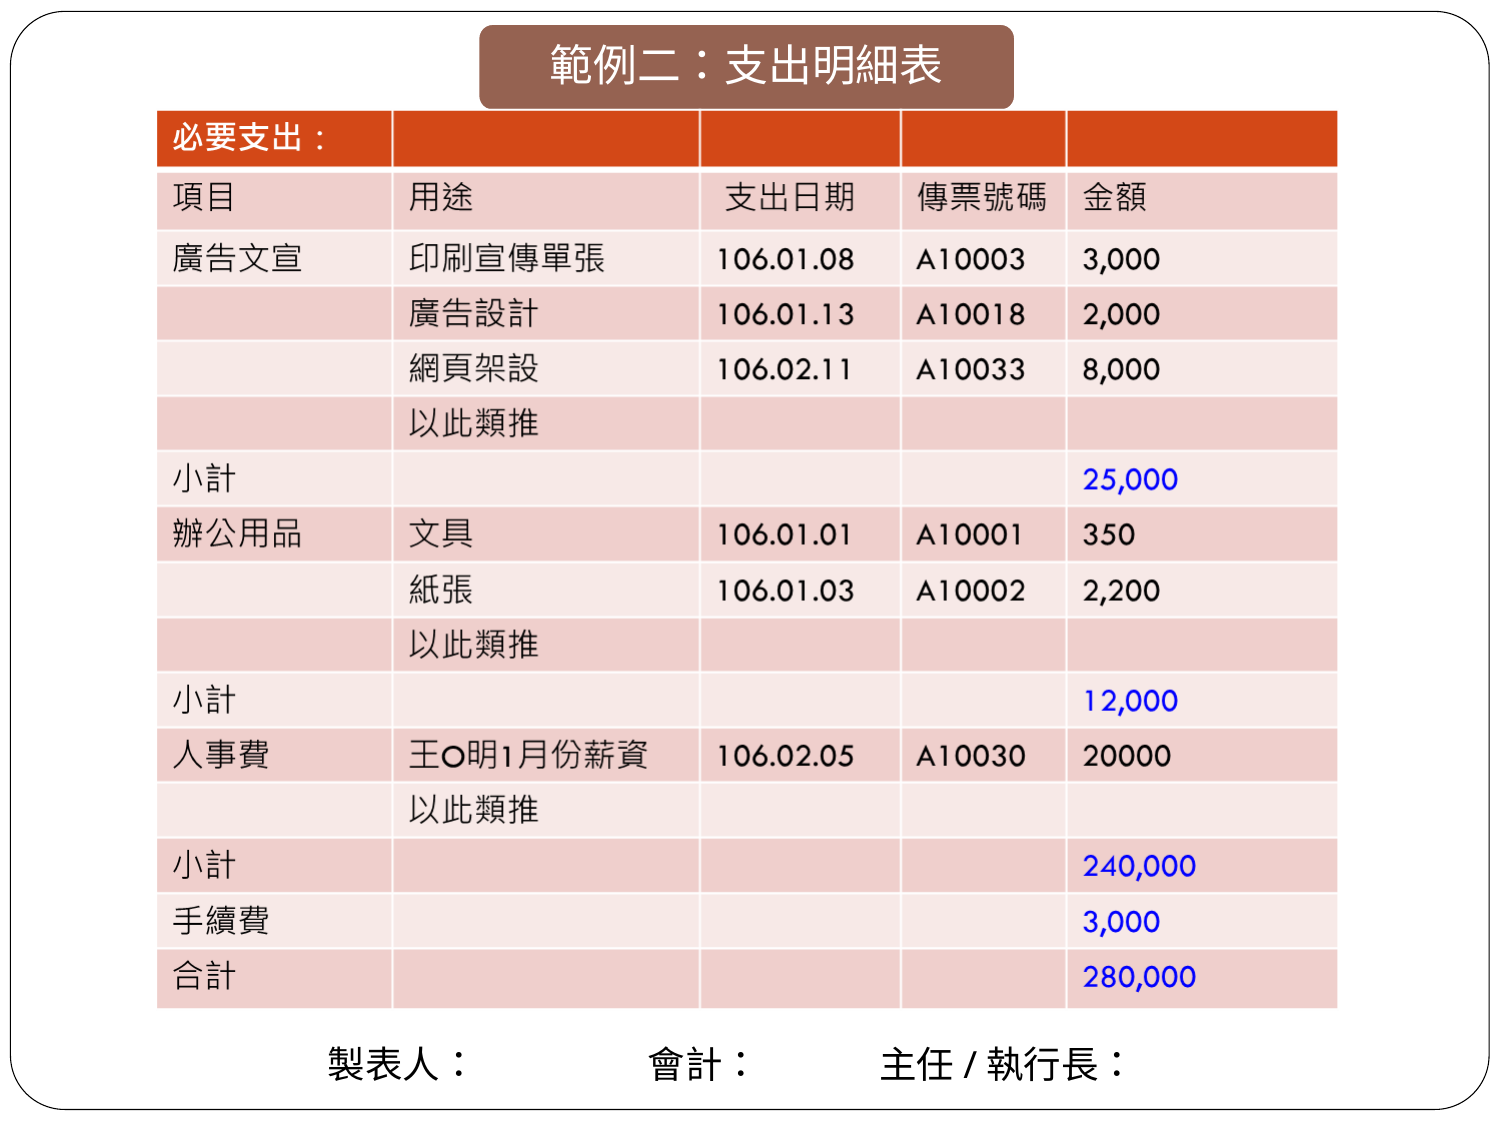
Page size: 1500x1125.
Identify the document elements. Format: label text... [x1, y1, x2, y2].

text_box 範例二：支出明細表 [536, 28, 1015, 106]
picture [156, 107, 1339, 1016]
text_box [478, 23, 1012, 107]
text_box 製表人： 會計： 主任/執行長： [312, 1033, 1146, 1095]
